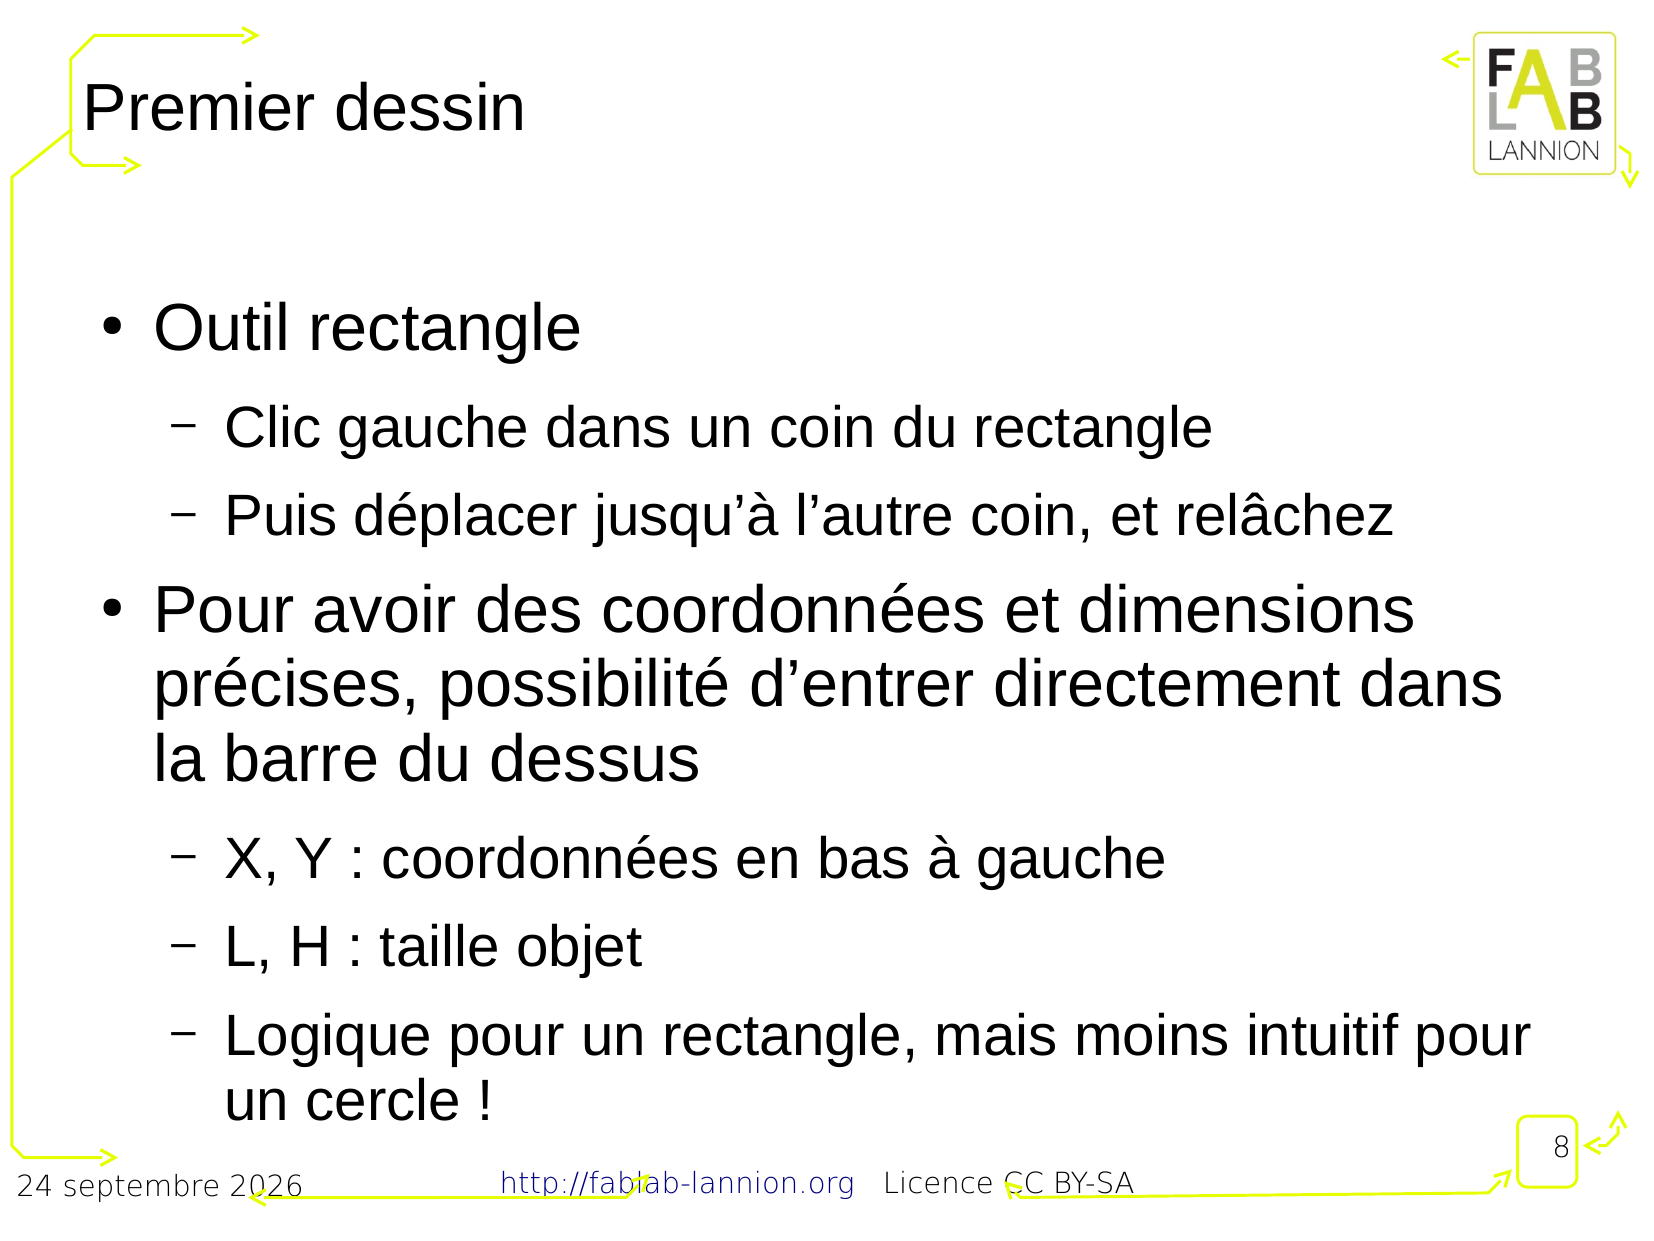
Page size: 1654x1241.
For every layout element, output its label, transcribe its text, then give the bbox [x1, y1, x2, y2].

picture [1470, 29, 1619, 178]
title Premier dessin [82, 49, 1441, 166]
list Outil rectangle Clic gauche dans un coin du rectangle Puis déplacer jusqu’à l’autre coin, et relâchez Pour avoir des coordonnées et dimensions précises, possibilité d’entrer directement dans la barre du dessus X, Y : coordonnées en bas à gauche L, H : taille objet Logique pour un rectangle, mais moins intuitif pour un cercle ! [82, 290, 1571, 1010]
